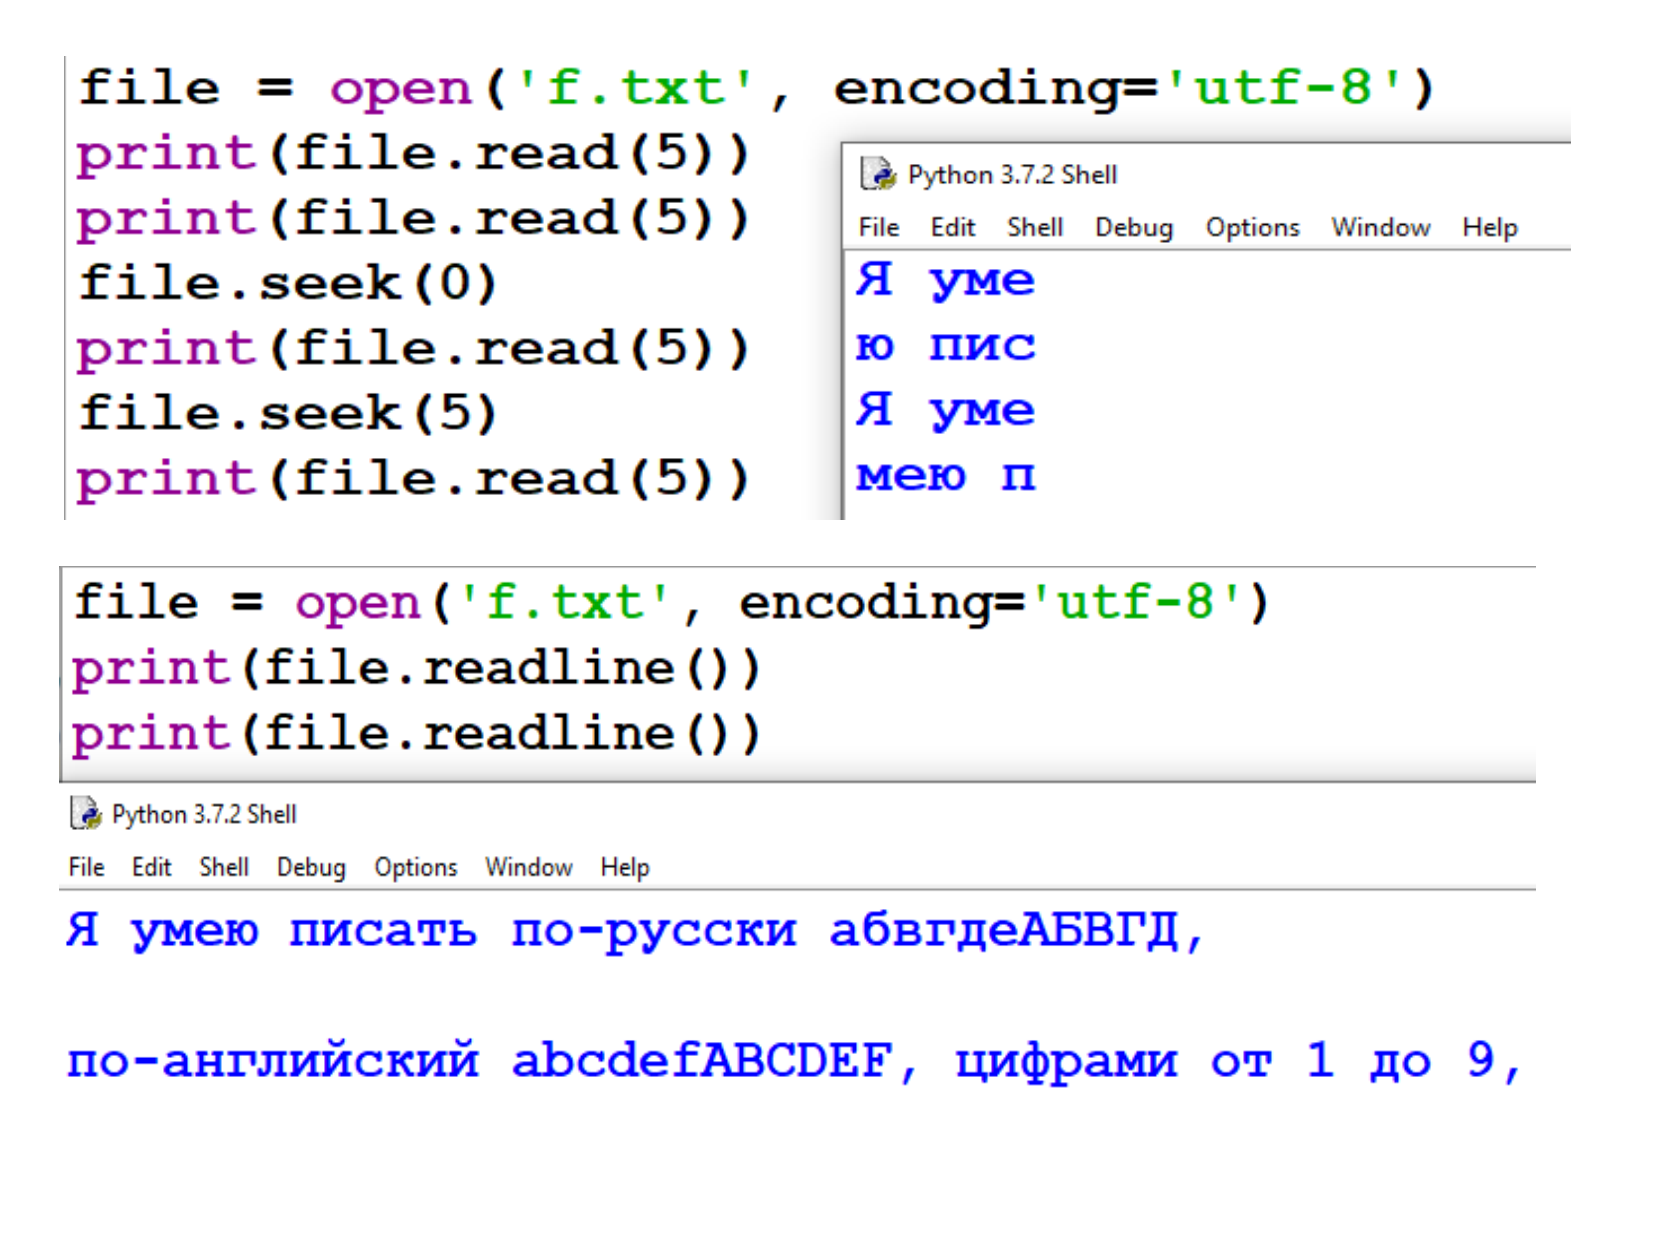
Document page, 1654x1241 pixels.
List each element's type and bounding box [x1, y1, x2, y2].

picture [59, 566, 1536, 1134]
picture [64, 56, 1571, 520]
